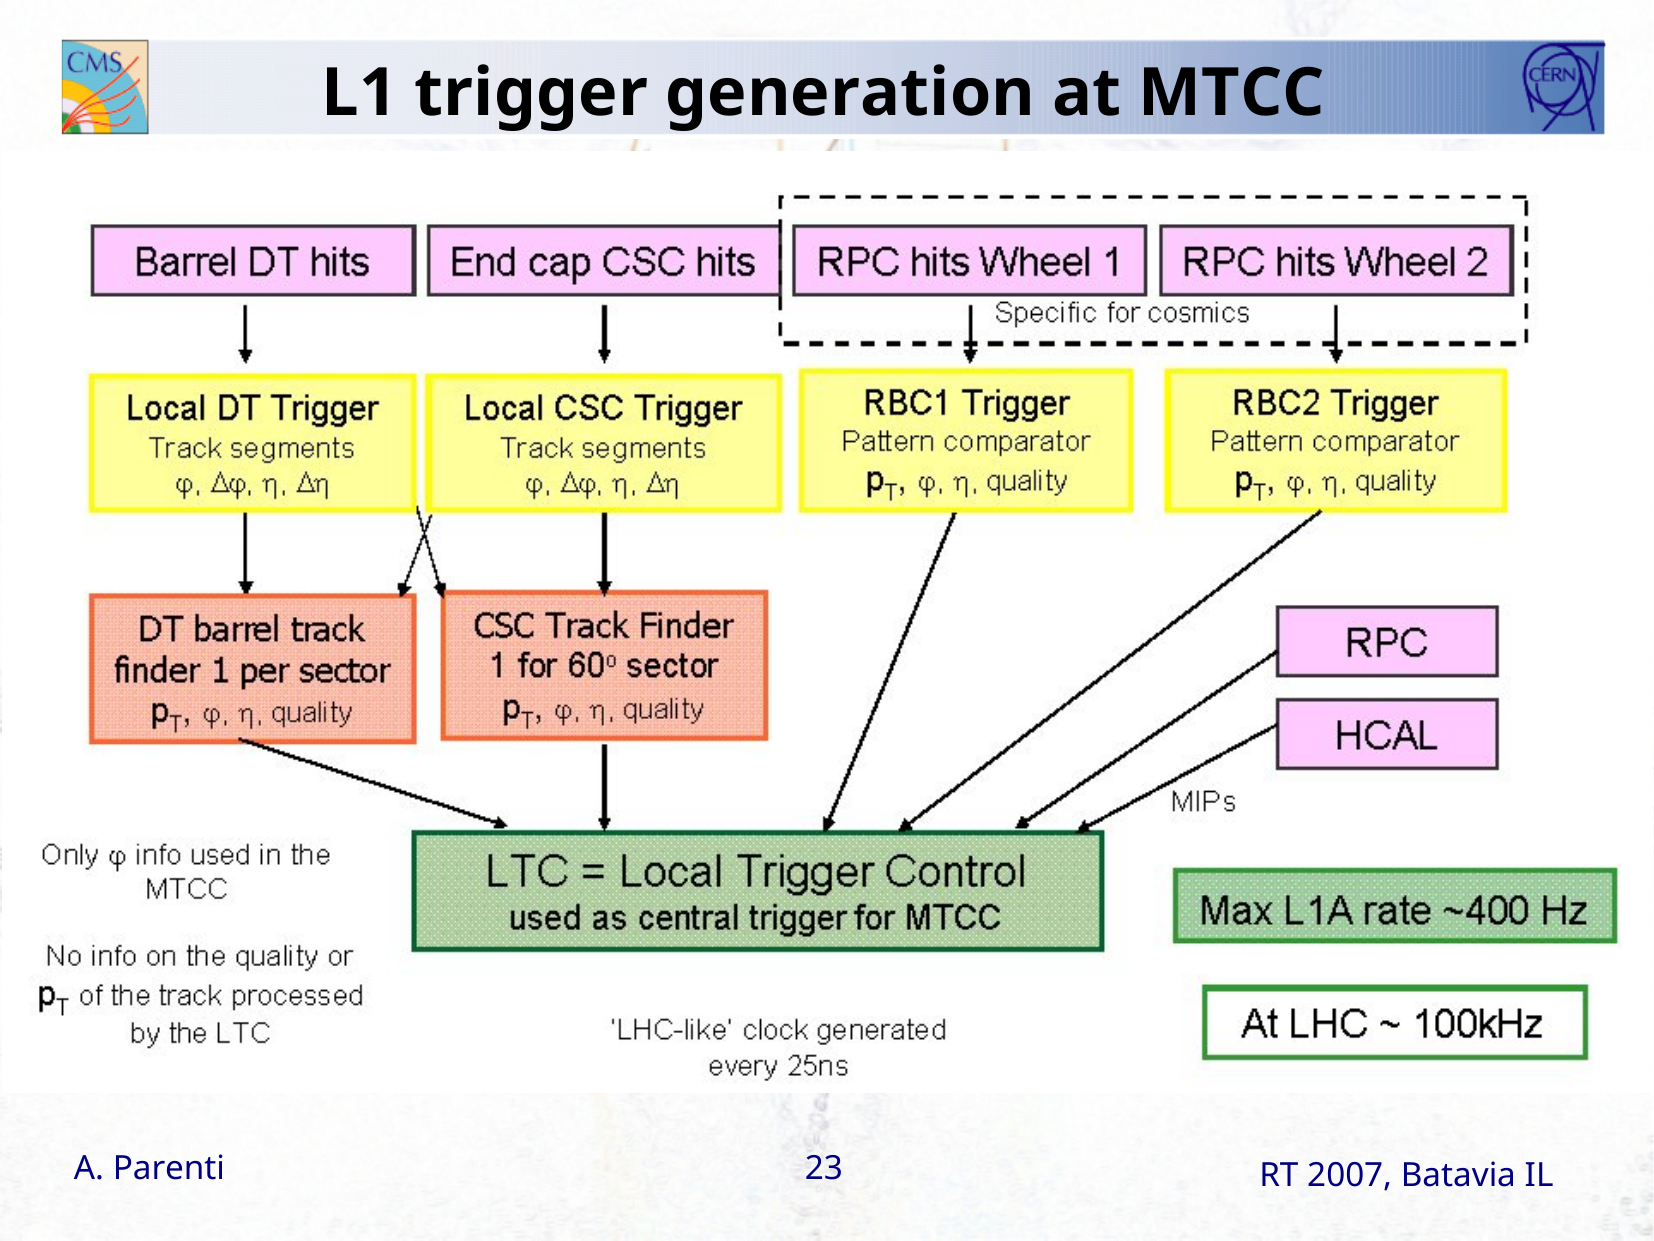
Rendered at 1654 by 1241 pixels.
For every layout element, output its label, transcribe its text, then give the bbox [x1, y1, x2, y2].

title L1 trigger generation at MTCC [149, 42, 1499, 132]
picture [0, 0, 1654, 1241]
